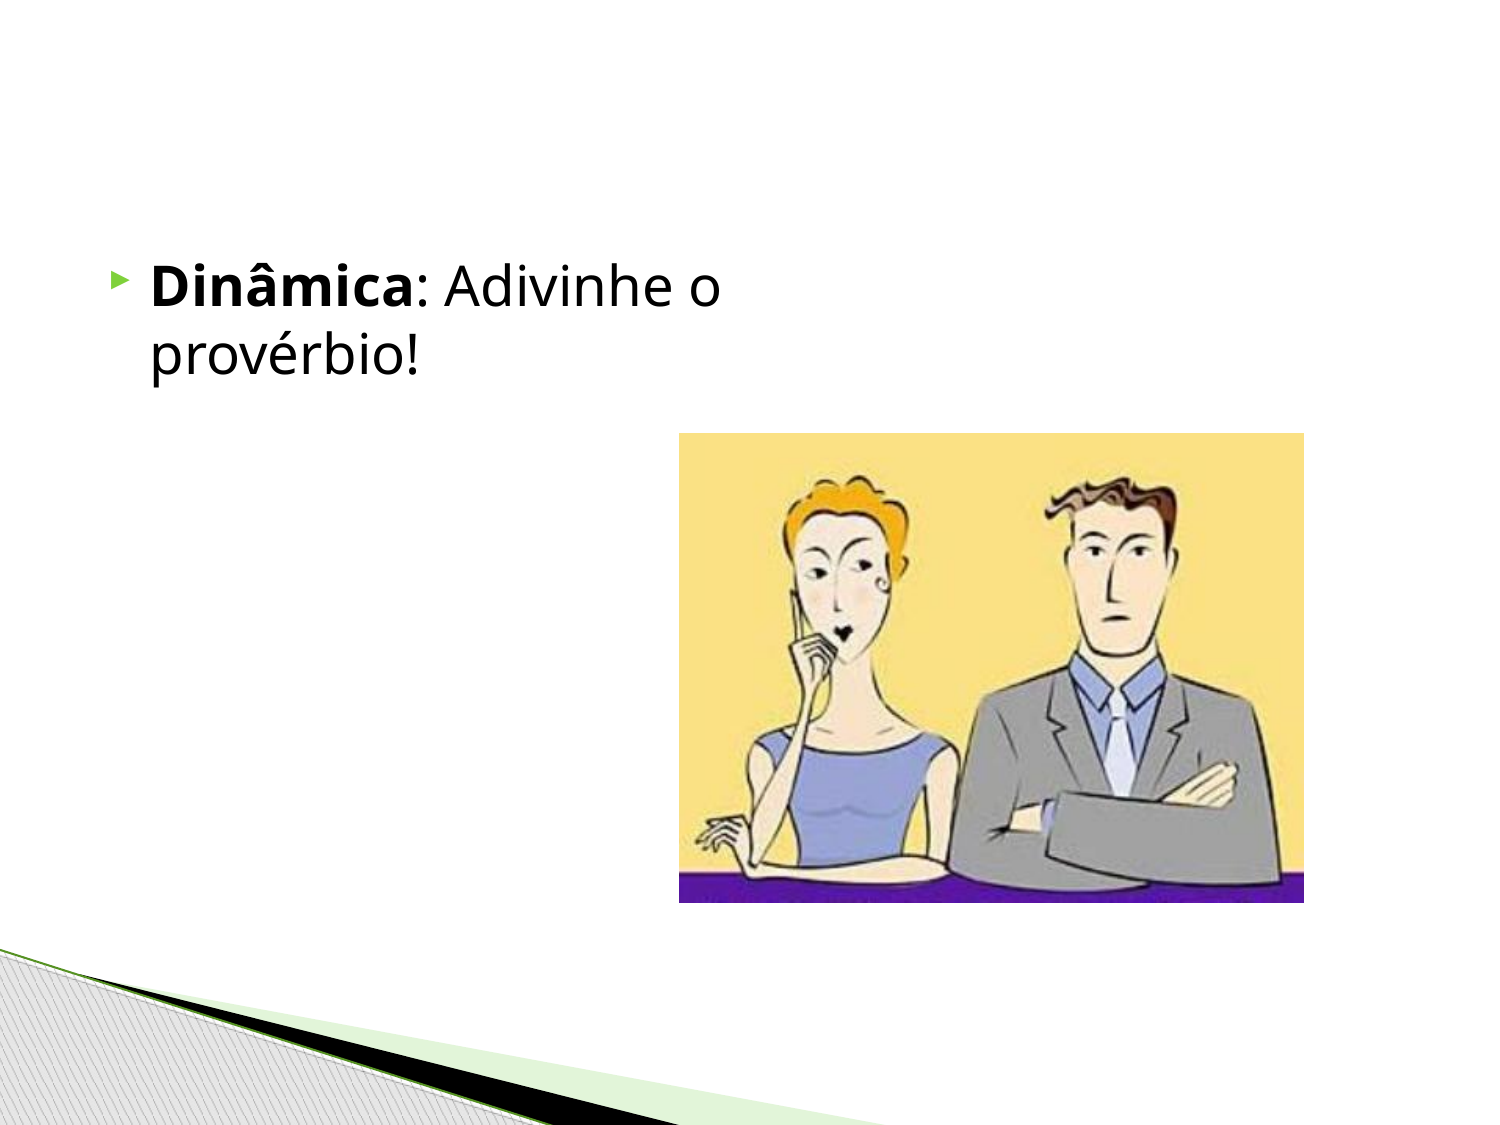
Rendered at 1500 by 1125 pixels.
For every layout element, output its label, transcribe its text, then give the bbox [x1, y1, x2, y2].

picture [679, 433, 1304, 903]
list Dinâmica: Adivinhe o provérbio! [75, 243, 856, 986]
